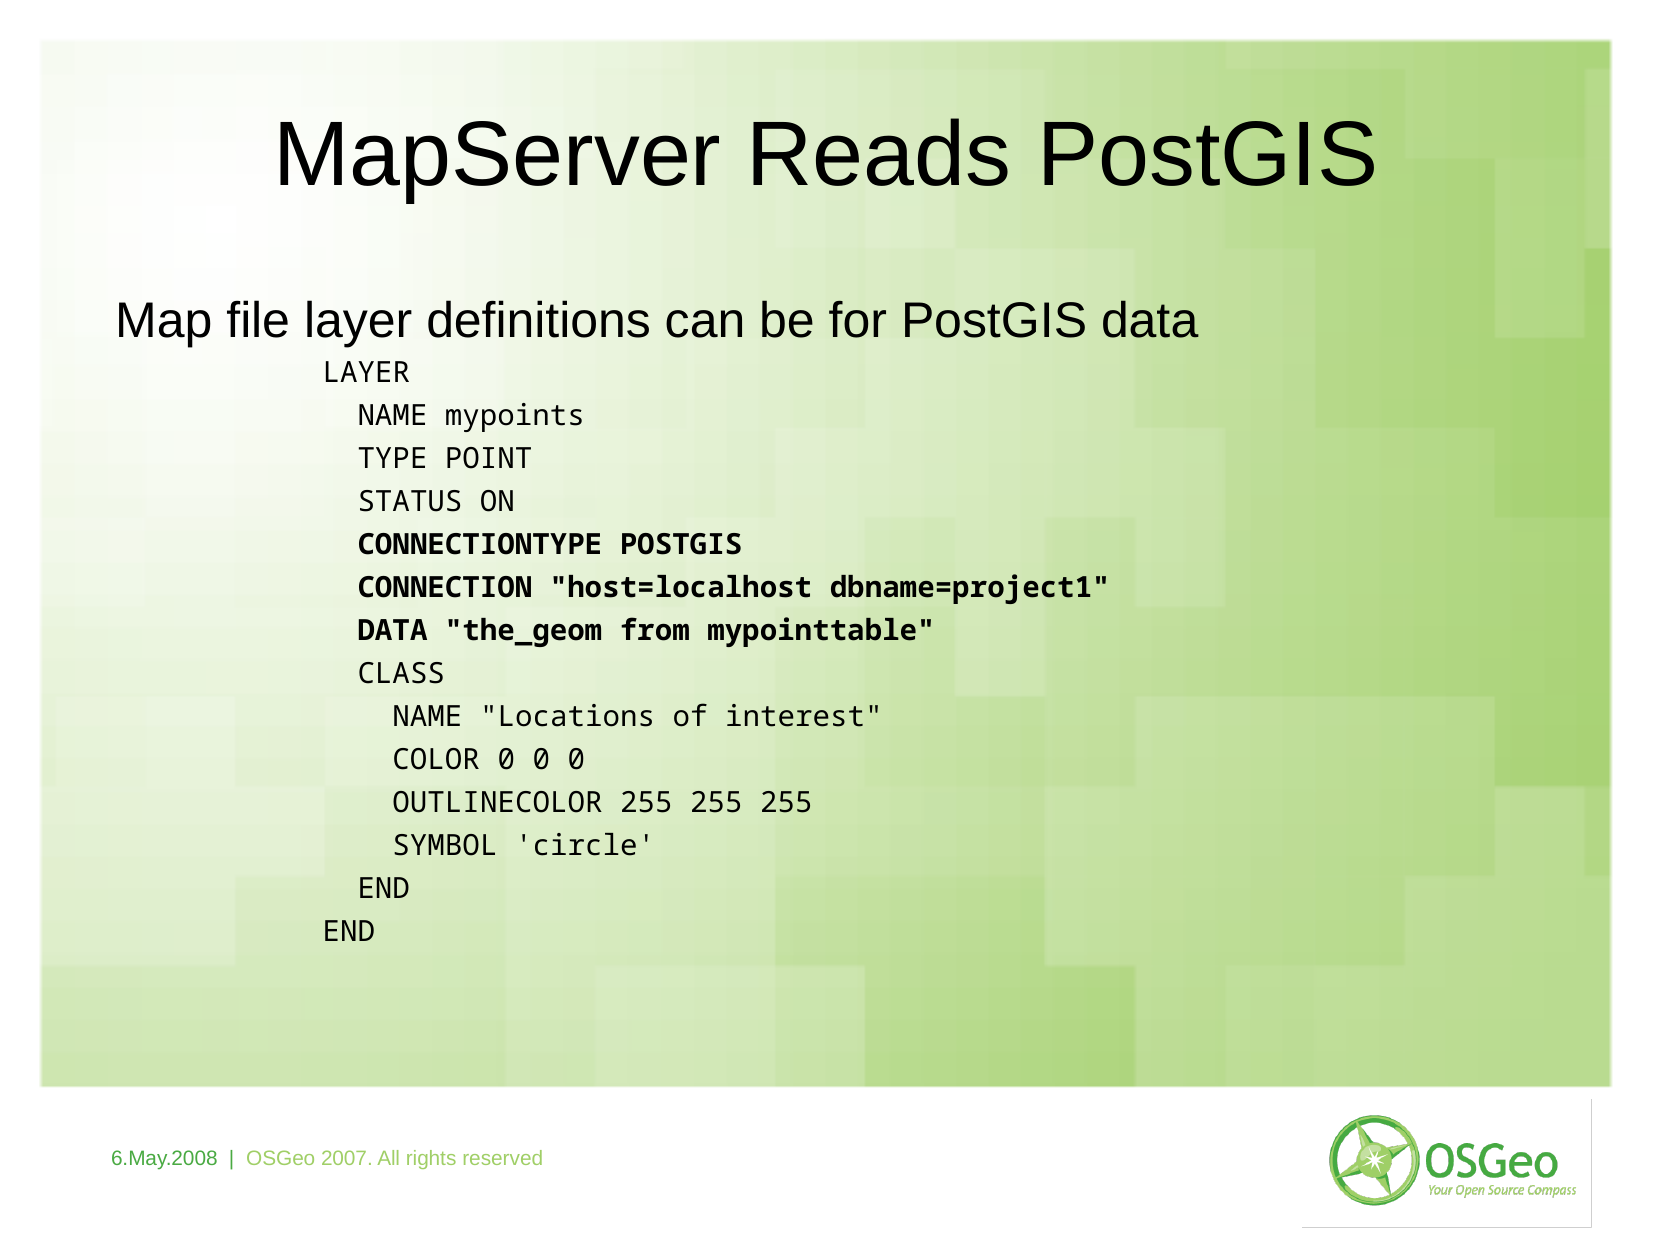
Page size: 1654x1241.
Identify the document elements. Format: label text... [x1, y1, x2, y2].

title MapServer Reads PostGIS [82, 50, 1571, 257]
list Map file layer definitions can be for PostGIS data LAYER NAME mypoints TYPE POINT STATUS ON CONNECTIONTYPE POSTGIS CONNECTION "host=localhost dbname=project1" DATA "the_geom from mypointtable" CLASS NAME "Locations of interest" COLOR 0 0 0 OUTLINECOLOR 255 255 255 SYMBOL 'circle' END END [82, 289, 1571, 1109]
picture [0, 1, 1654, 1239]
